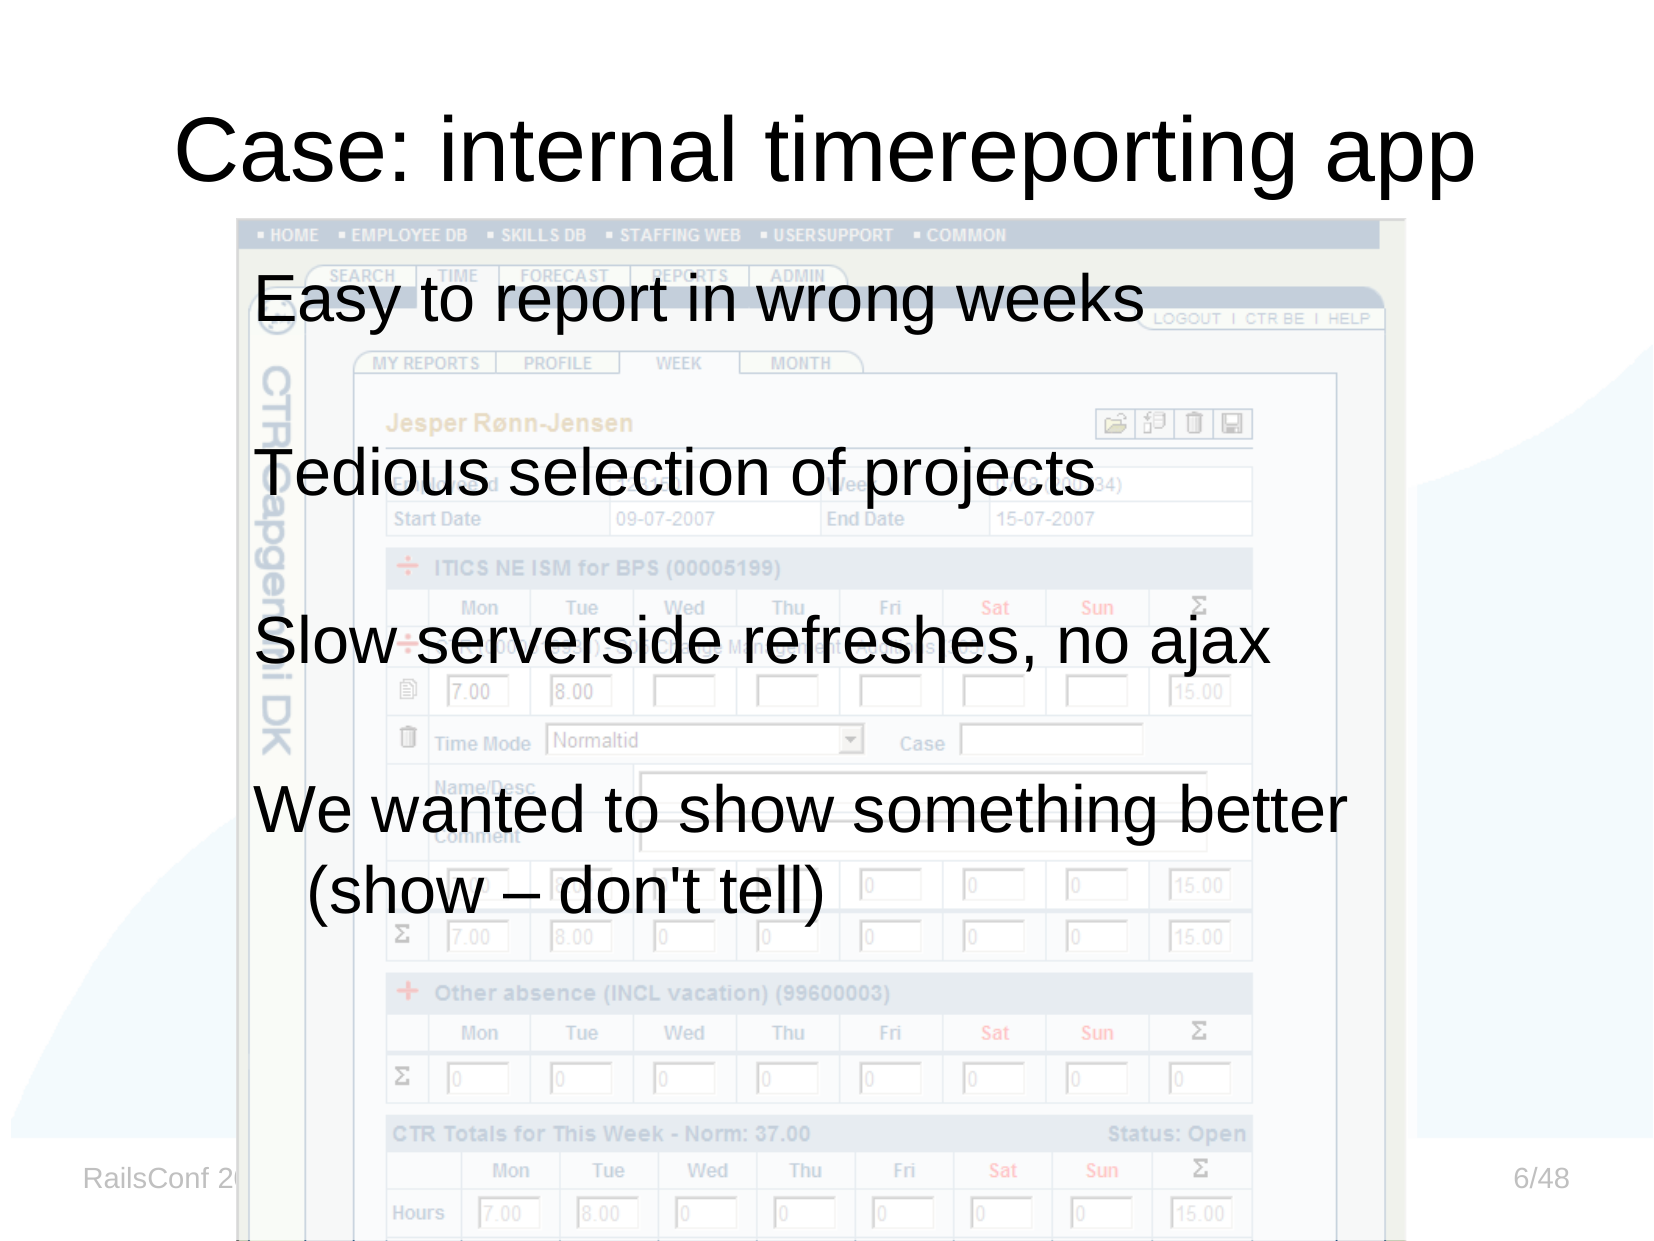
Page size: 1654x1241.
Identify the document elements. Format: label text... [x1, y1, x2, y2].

list Easy to report in wrong weeks Tedious selection of projects Slow serverside refreshes, no ajax We wanted to show something better (show – don't tell)‏ [236, 206, 1418, 1241]
picture [11, 0, 1653, 1231]
title Case: internal timereporting app [82, 56, 1571, 250]
